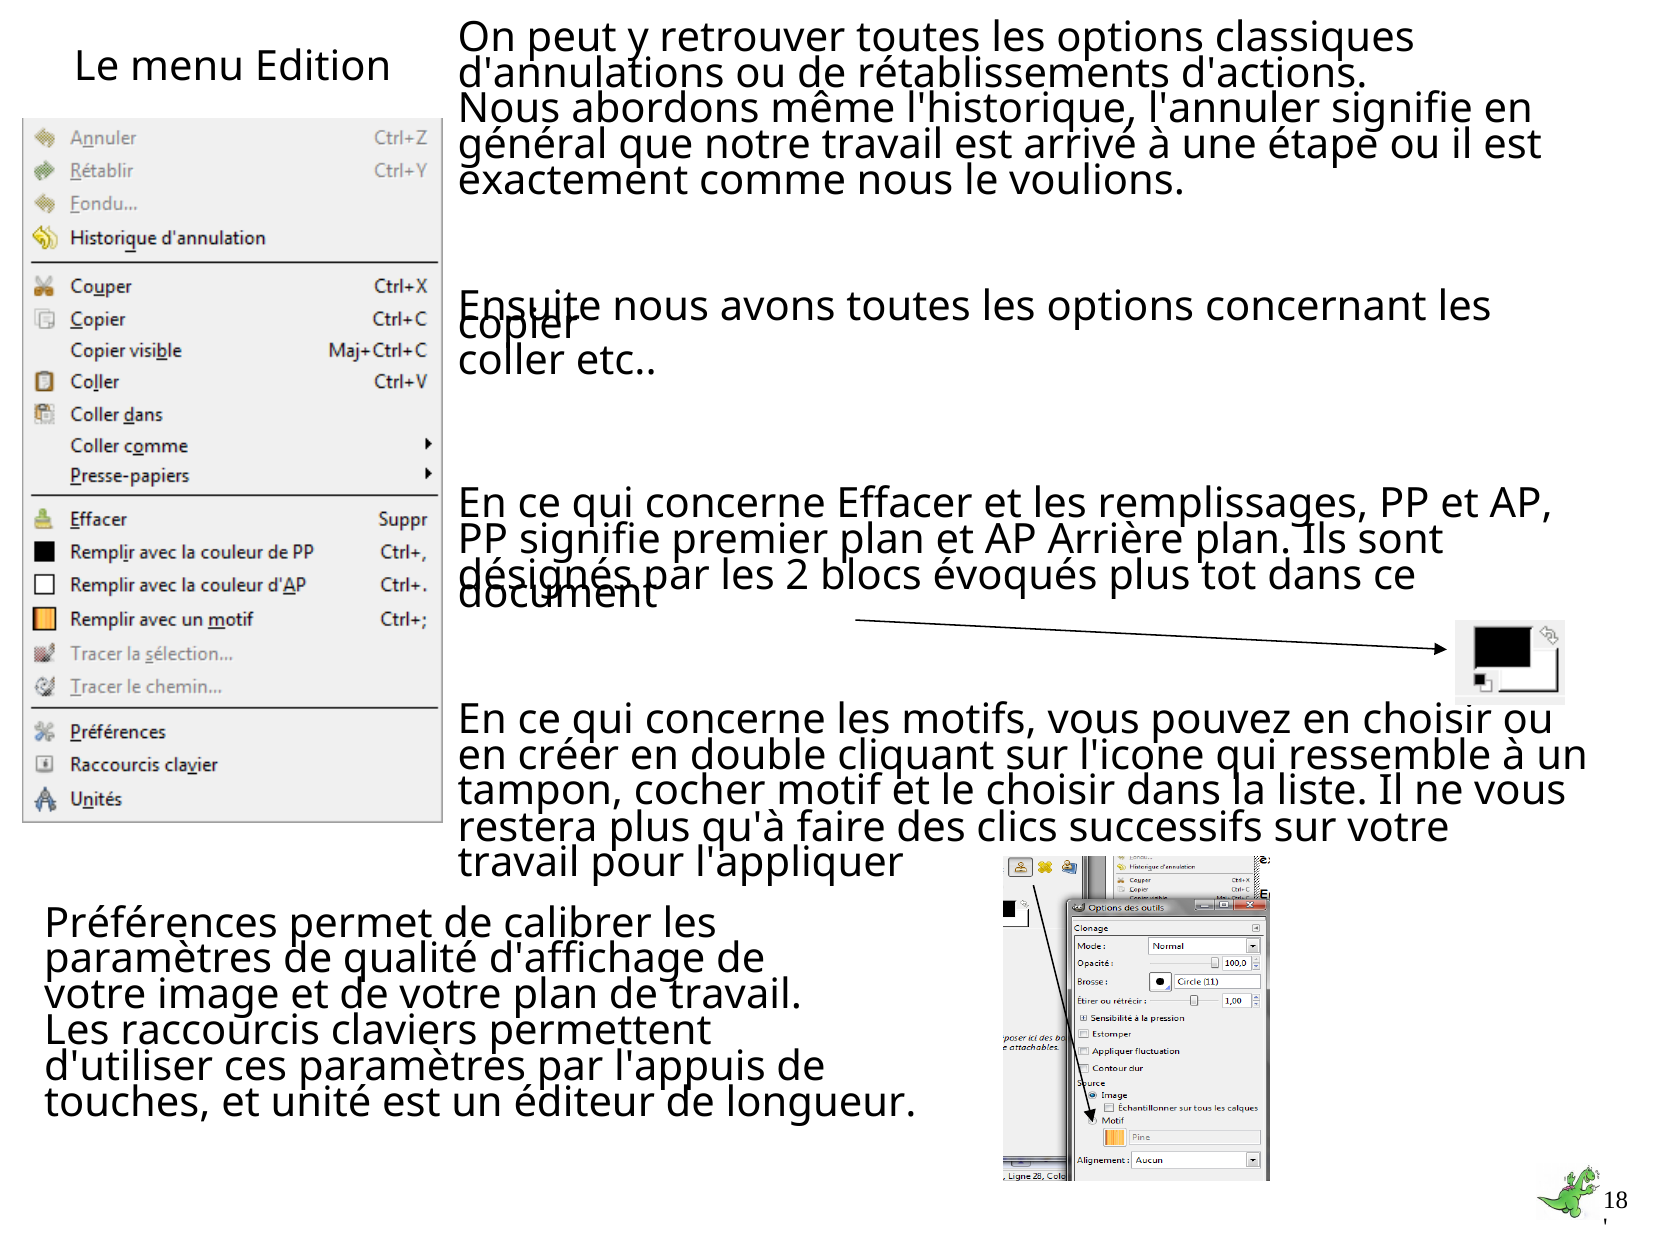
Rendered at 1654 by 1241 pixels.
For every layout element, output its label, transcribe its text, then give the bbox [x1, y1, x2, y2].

text_box 18' [1603, 1186, 1632, 1241]
text_box Préférences permet de calibrer les paramètres de qualité d'affichage de votre image et de votre plan de travail. Les raccourcis claviers permettent d'utiliser ces paramètres par l'appuis de touches, et unité est un éditeur de longueur. [29, 915, 975, 1168]
picture [1455, 620, 1565, 705]
picture [1003, 856, 1270, 1181]
text_box Le menu Edition [59, 59, 442, 133]
picture [22, 118, 442, 823]
text_box On peut y retrouver toutes les options classiques d'annulations ou de rétablissements d'actions. Nous abordons même l'historique, l'annuler signifie en général que notre travail est arrivé à une étape ou il est exactement comme nous le voulions. Ensuite nous avons toutes les options concernant les copier coller etc.. En ce qui concerne Effacer et les remplissages, PP et AP, PP signifie premier plan et AP Arrière plan. Ils sont désignés par les 2 blocs évoqués plus tot dans ce document En ce qui concerne les motifs, vous pouvez en choisir ou en créer en double cliquant sur l'icone qui ressemble à un tampon, cocher motif et le choisir dans la liste. Il ne vous restera plus qu'à faire des clics successifs sur votre travail pour l'appliquer [442, 29, 1625, 983]
picture [1536, 1163, 1600, 1220]
